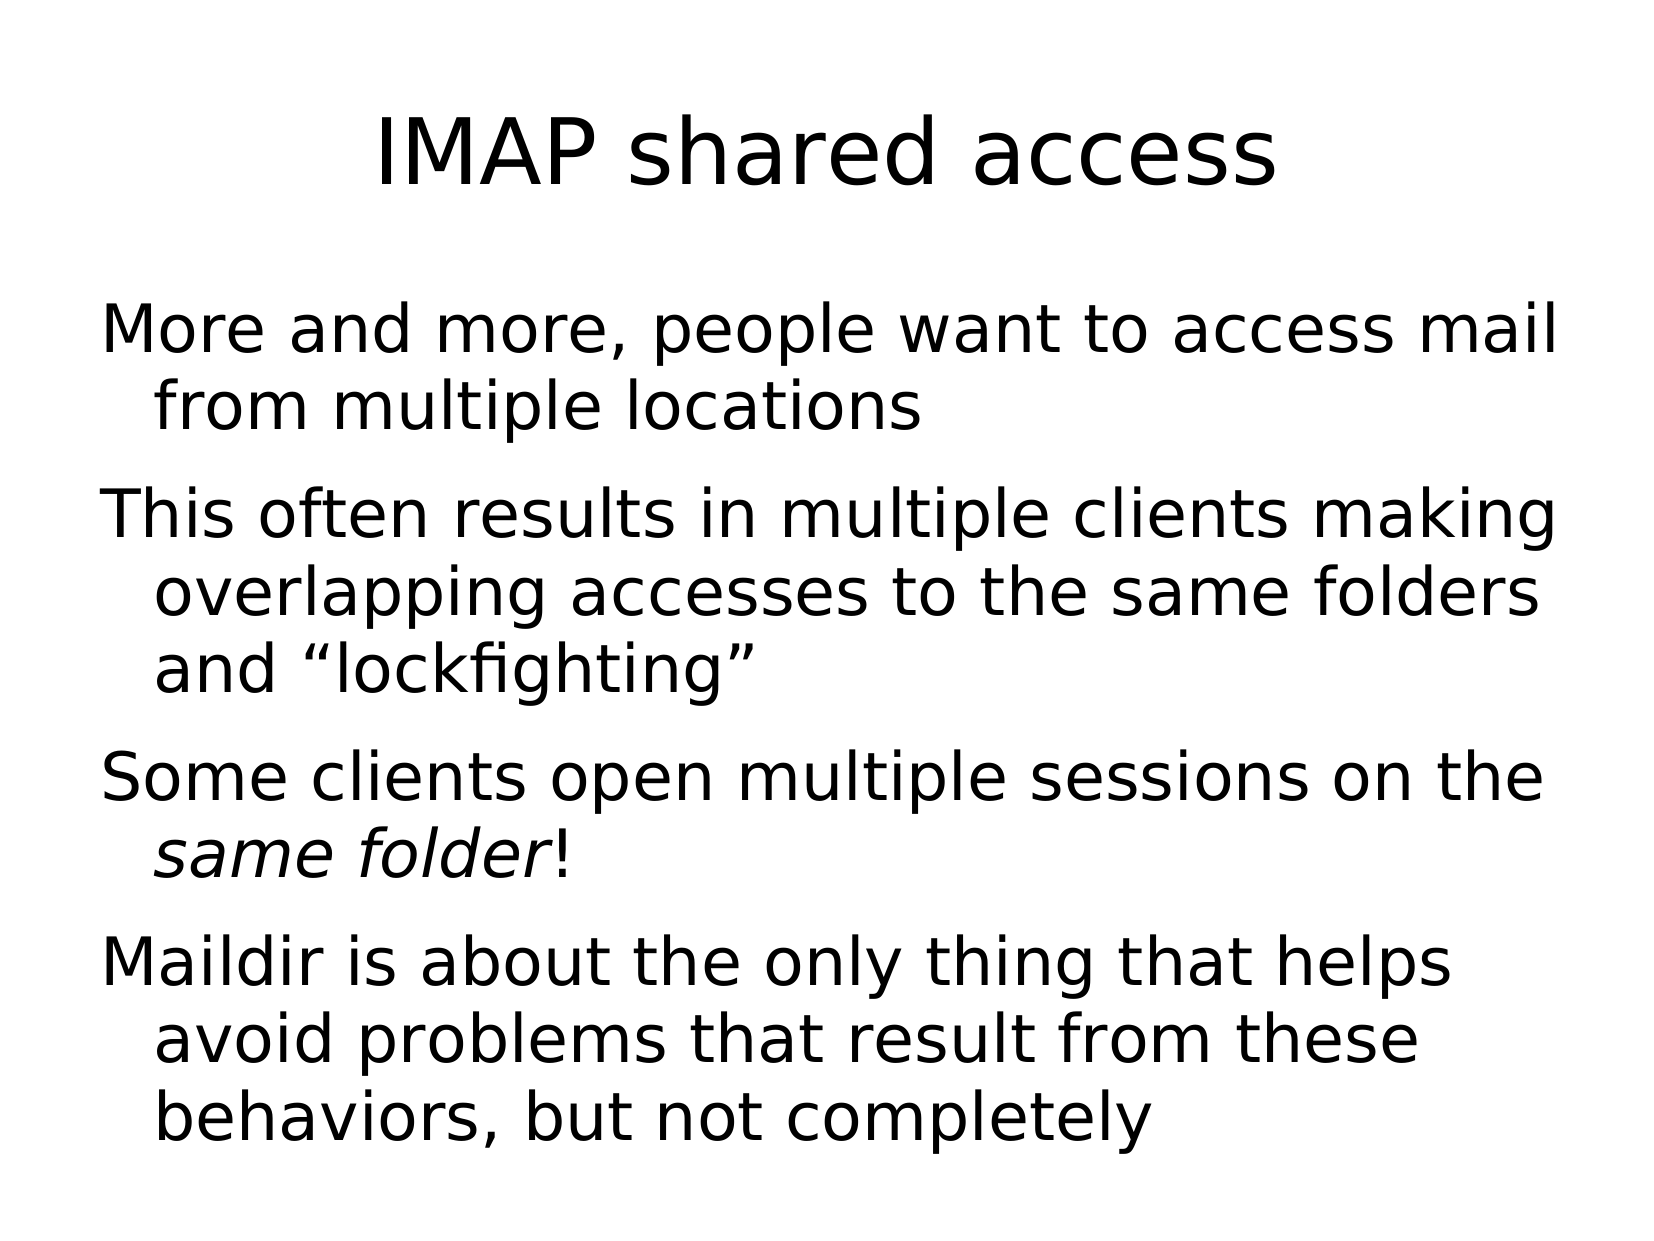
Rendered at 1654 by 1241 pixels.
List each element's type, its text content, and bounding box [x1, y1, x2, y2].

title IMAP shared access [82, 49, 1571, 257]
list More and more, people want to access mail from multiple locations This often results in multiple clients making overlapping accesses to the same folders and “lockfighting” Some clients open multiple sessions on the same folder! Maildir is about the only thing that helps avoid problems that result from these behaviors, but not completely [82, 290, 1571, 1157]
